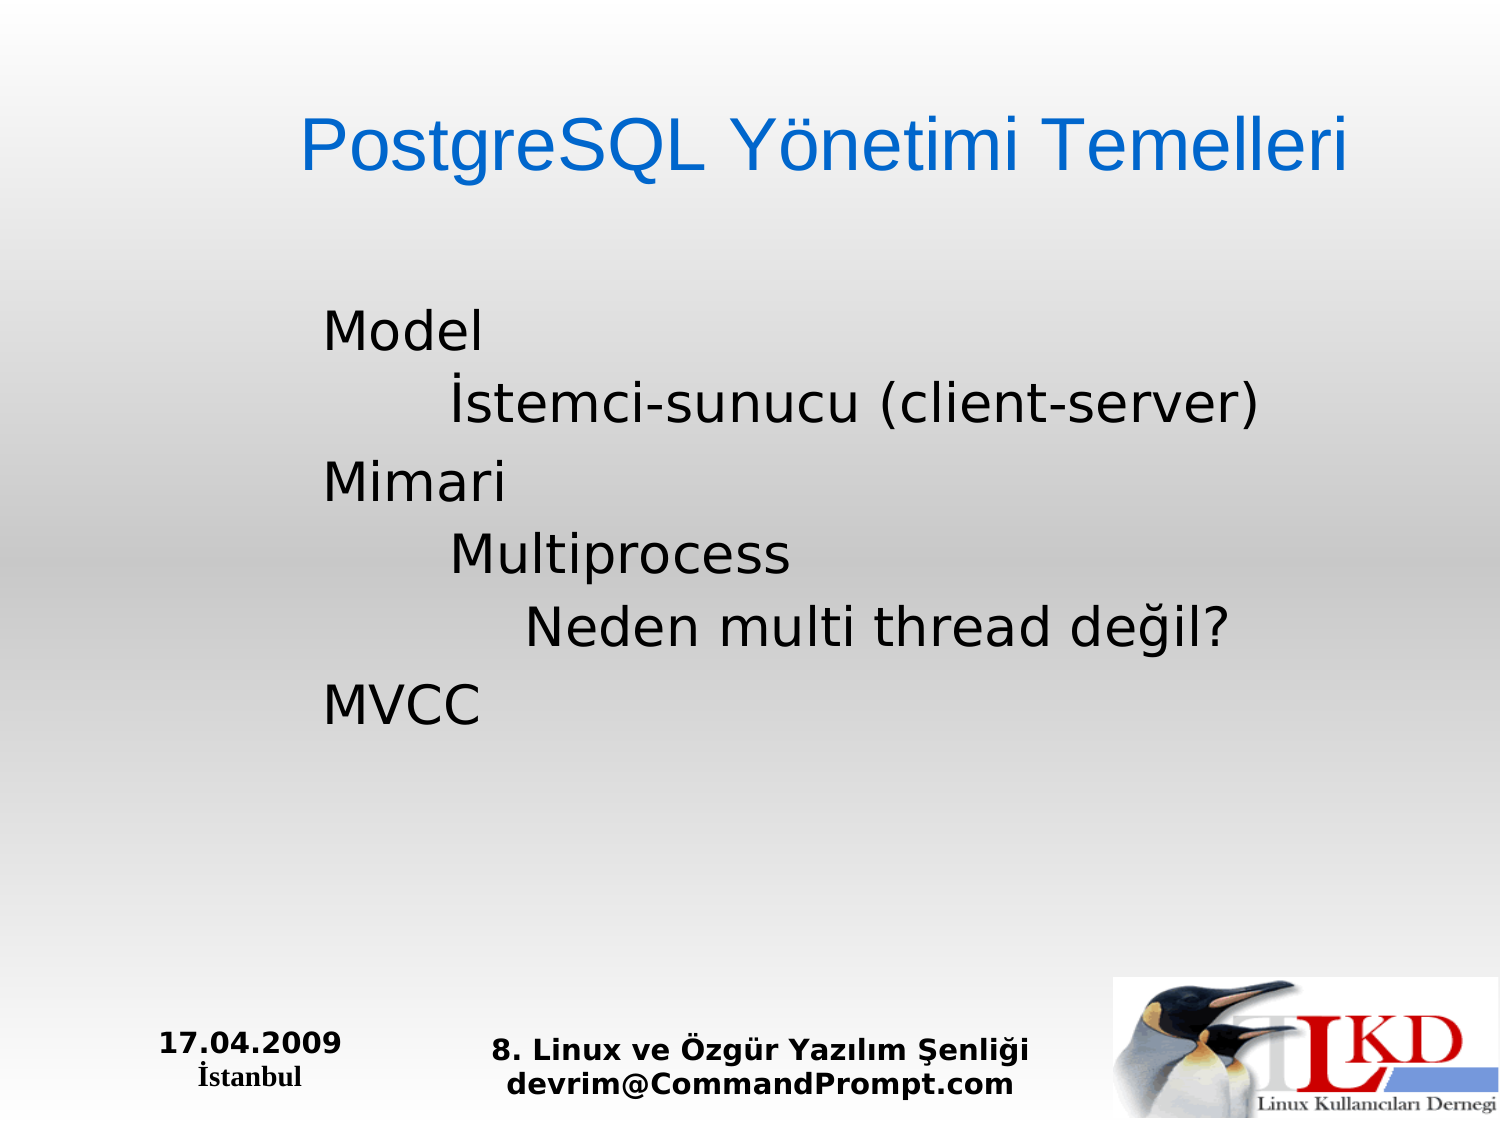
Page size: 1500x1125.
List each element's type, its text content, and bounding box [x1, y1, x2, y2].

title PostgreSQL Yönetimi Temelleri [224, 49, 1425, 238]
picture [1113, 977, 1499, 1118]
list Model İstemci-sunucu (client-server) Mimari Multiprocess Neden multi thread değil? MVCC [224, 299, 1425, 975]
